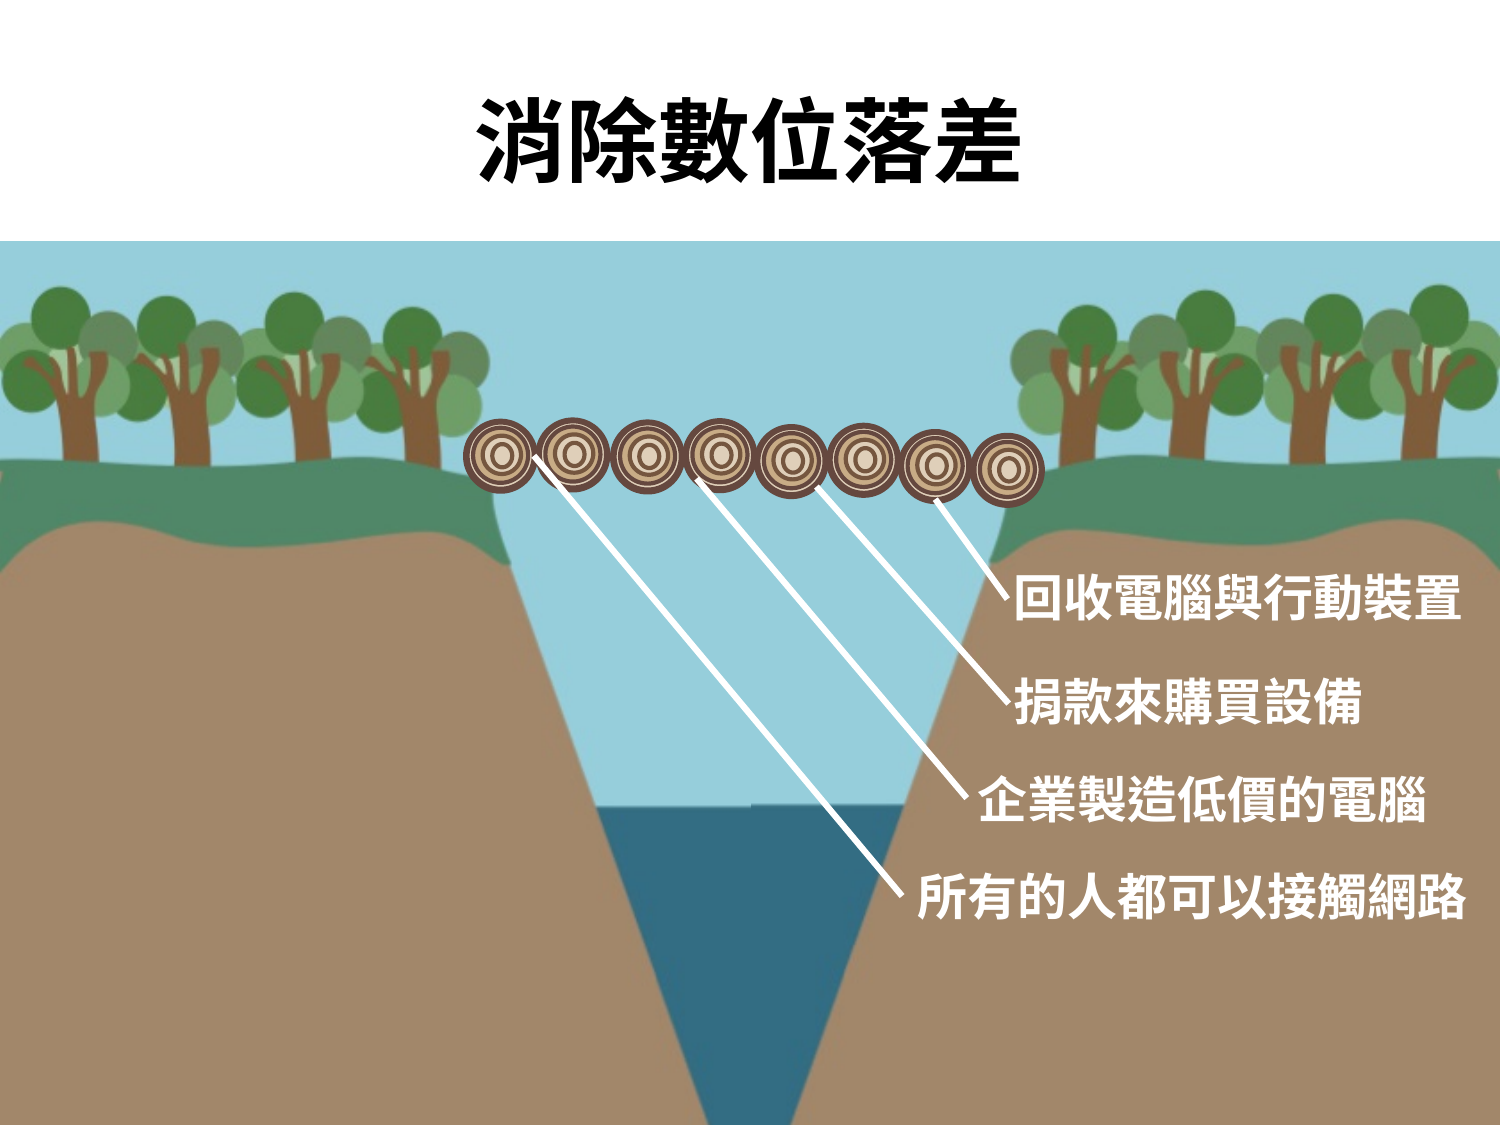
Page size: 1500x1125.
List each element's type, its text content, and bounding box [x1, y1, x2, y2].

text_box [684, 420, 827, 498]
text_box 企業製造低價的電腦 [963, 761, 1443, 836]
text_box 回收電腦與行動裝置 [999, 559, 1479, 634]
title 消除數位落差 [75, 45, 1426, 233]
picture [0, 241, 1500, 1125]
text_box 捐款來購買設備 [999, 663, 1379, 738]
text_box [540, 470, 553, 485]
text_box [465, 420, 536, 492]
text_box [828, 424, 1043, 506]
text_box 所有的人都可以接觸網路 [902, 858, 1482, 933]
text_box [612, 421, 683, 493]
text_box [537, 419, 609, 491]
